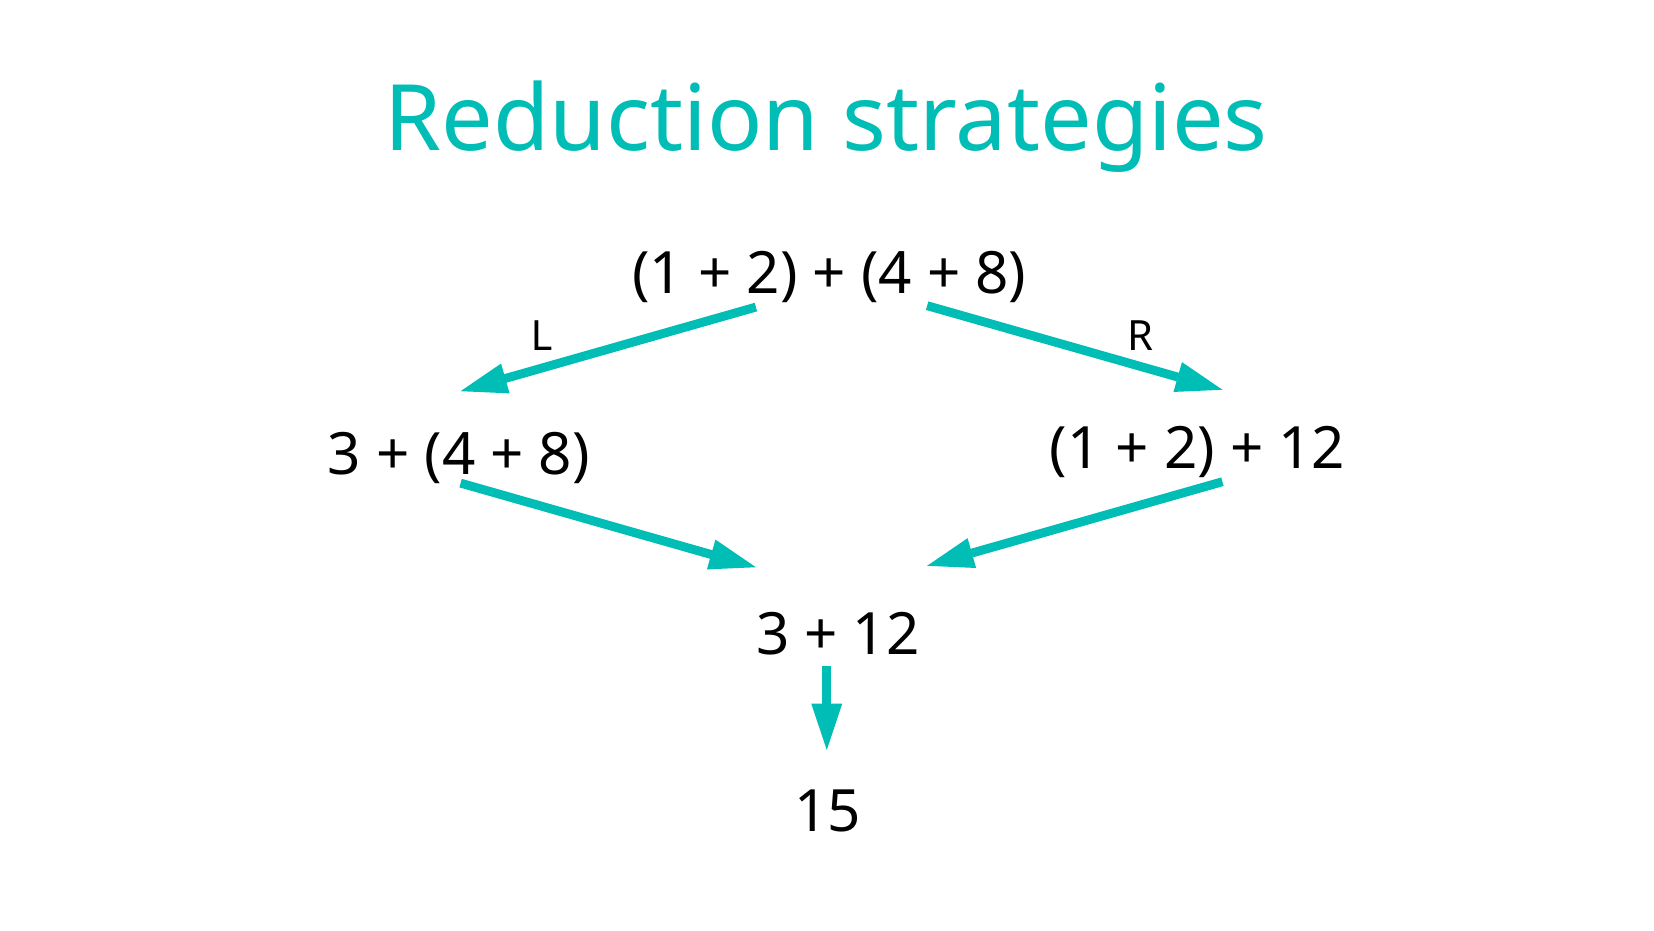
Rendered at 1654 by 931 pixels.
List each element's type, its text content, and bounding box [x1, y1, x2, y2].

text_box R [1112, 297, 1164, 355]
text_box (1 + 2) + (4 + 8) [617, 224, 1036, 298]
title Reduction strategies [82, 37, 1571, 193]
text_box 3 + 12 [741, 584, 936, 658]
text_box 15 [779, 761, 877, 835]
text_box 3 + (4 + 8) [312, 405, 603, 479]
text_box L [515, 297, 567, 355]
text_box (1 + 2) + 12 [1035, 399, 1359, 473]
